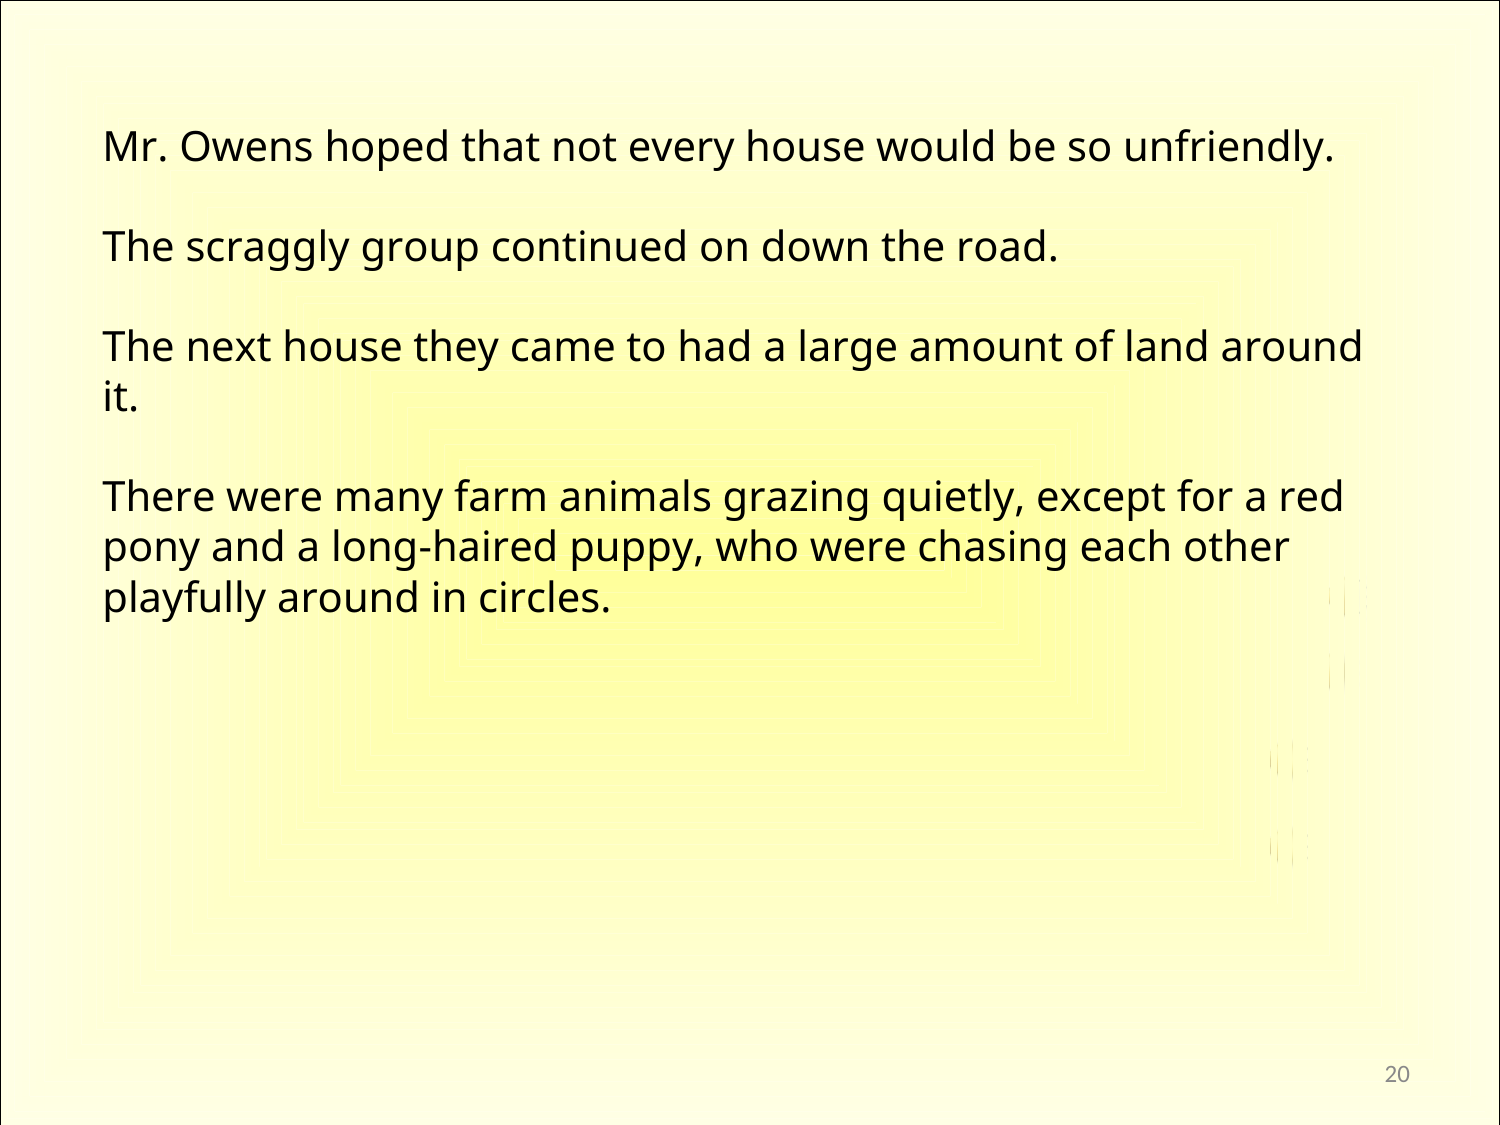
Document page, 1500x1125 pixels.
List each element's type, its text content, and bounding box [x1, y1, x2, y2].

text_box [0, 0, 1500, 1125]
text_box Mr. Owens hoped that not every house would be so unfriendly. The scraggly group continued on down the road. The next house they came to had a large amount of land around it. There were many farm animals grazing quietly, except for a red pony and a long-haired puppy, who were chasing each other playfully around in circles. [87, 112, 1388, 629]
text_box <number> [1074, 1042, 1426, 1103]
